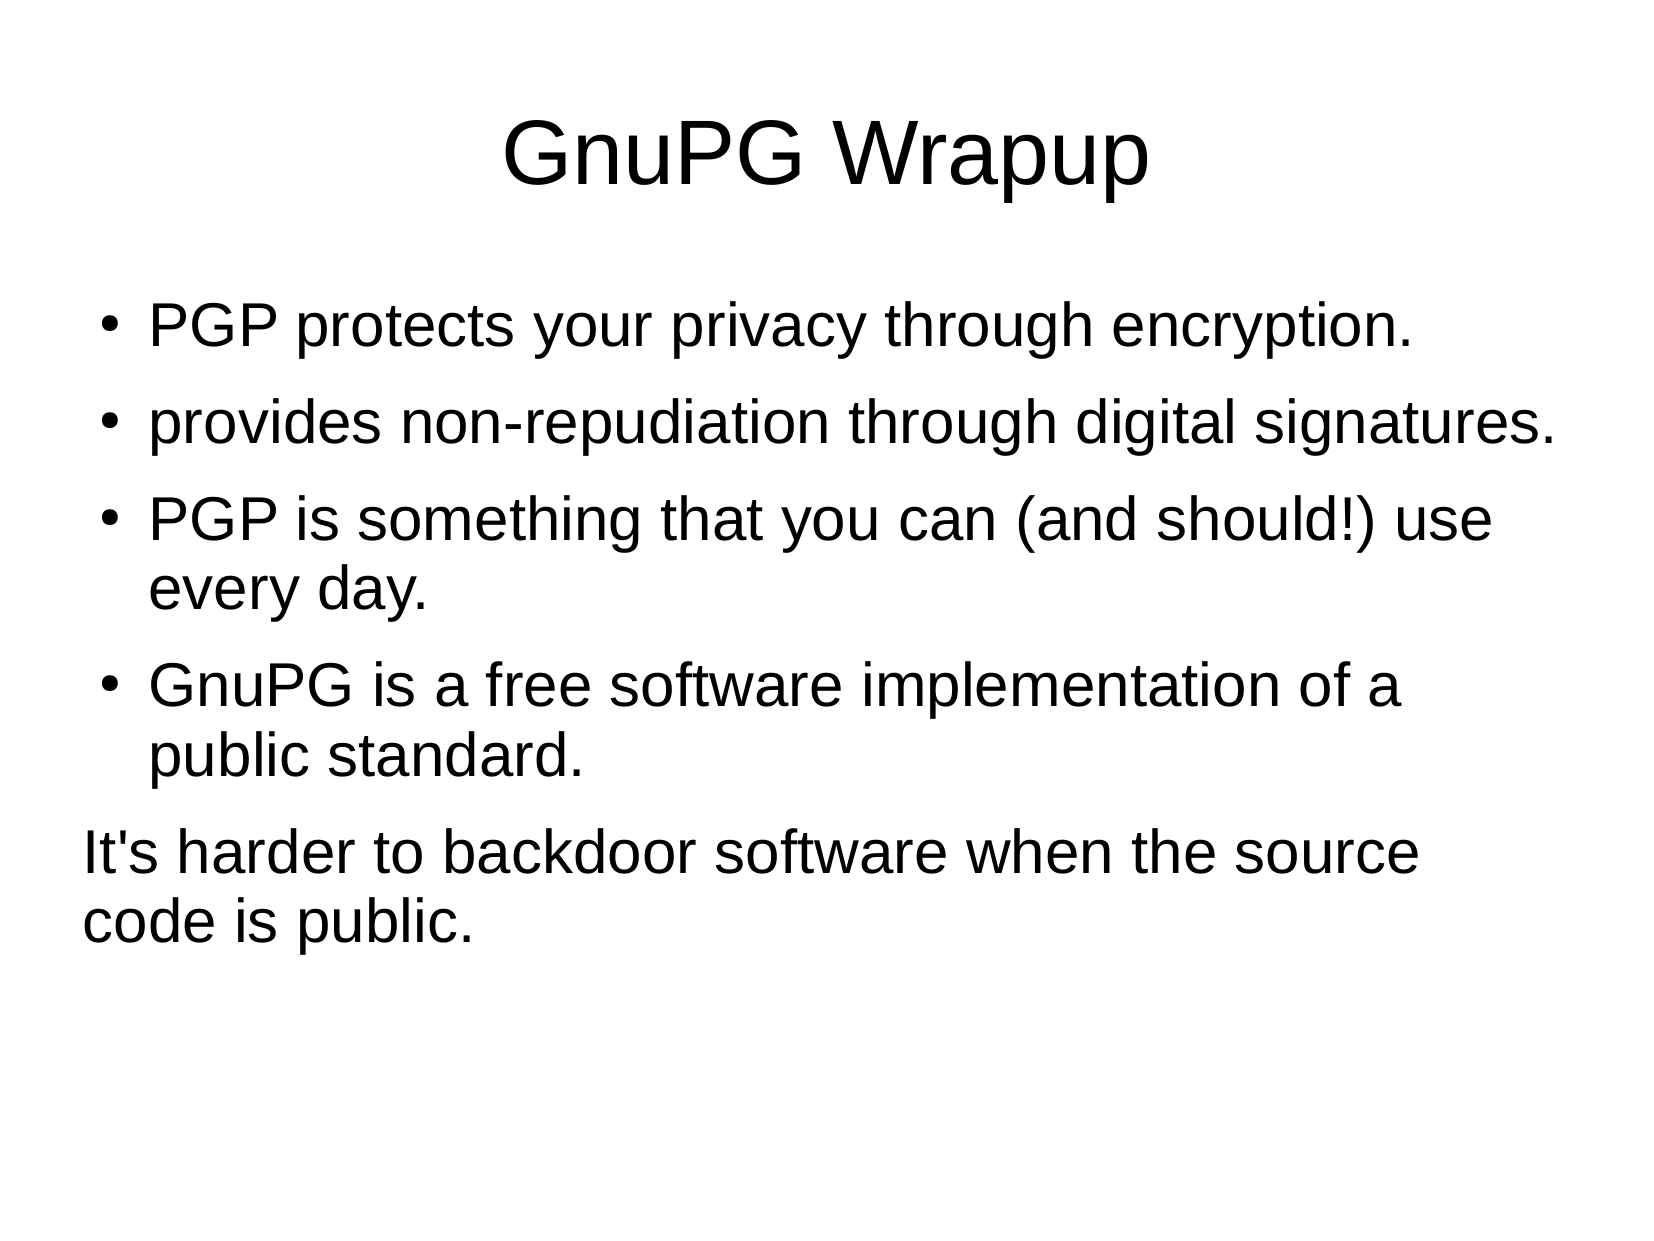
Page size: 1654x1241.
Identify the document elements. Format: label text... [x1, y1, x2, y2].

list PGP protects your privacy through encryption. provides non-repudiation through digital signatures. PGP is something that you can (and should!) use every day. GnuPG is a free software implementation of a public standard. It's harder to backdoor software when the source code is public. [82, 290, 1571, 1010]
title GnuPG Wrapup [82, 49, 1571, 257]
